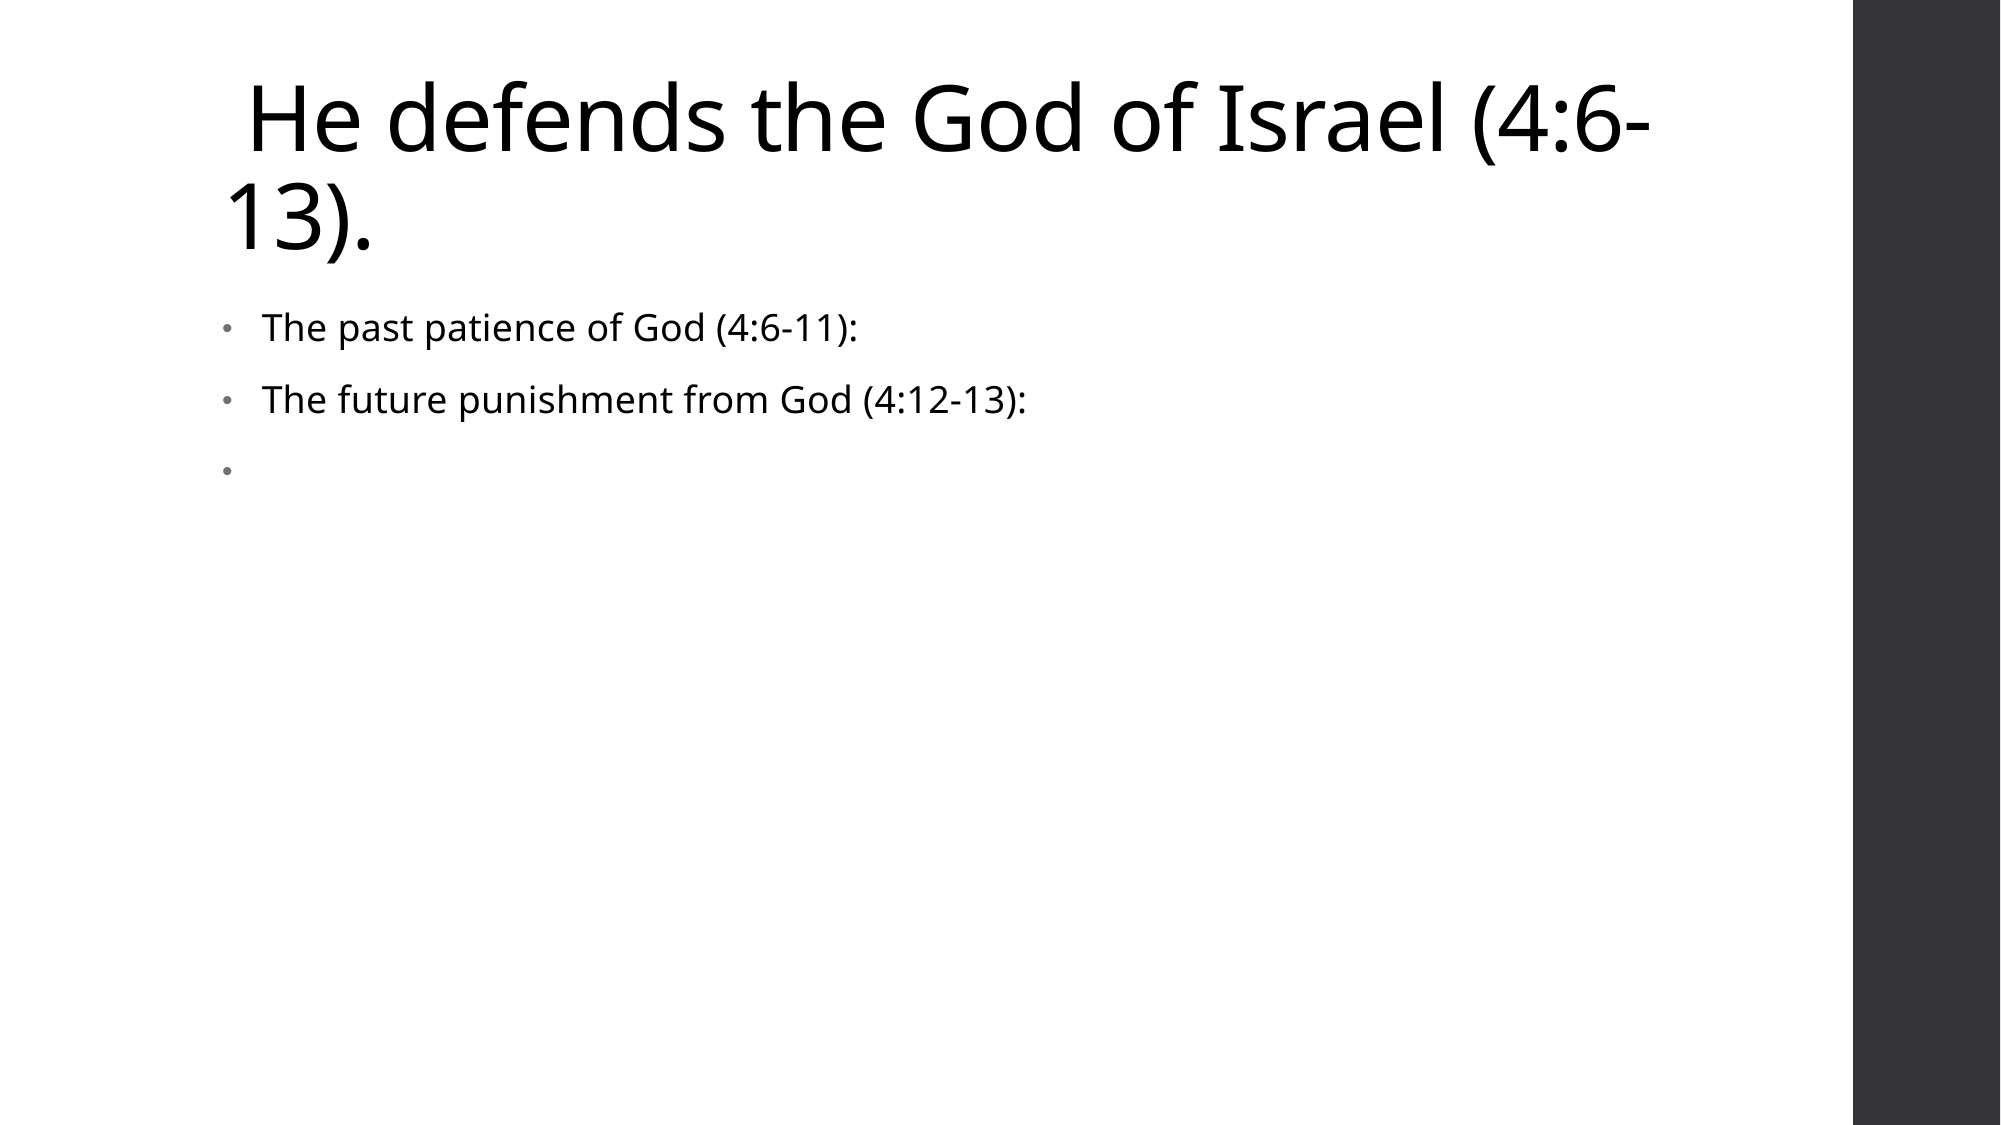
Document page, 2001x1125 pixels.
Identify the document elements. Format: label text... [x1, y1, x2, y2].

title He defends the God of Israel (4:6-13). [206, 60, 1797, 278]
list The past patience of God (4:6-11): The future punishment from God (4:12-13): [206, 299, 1617, 1014]
